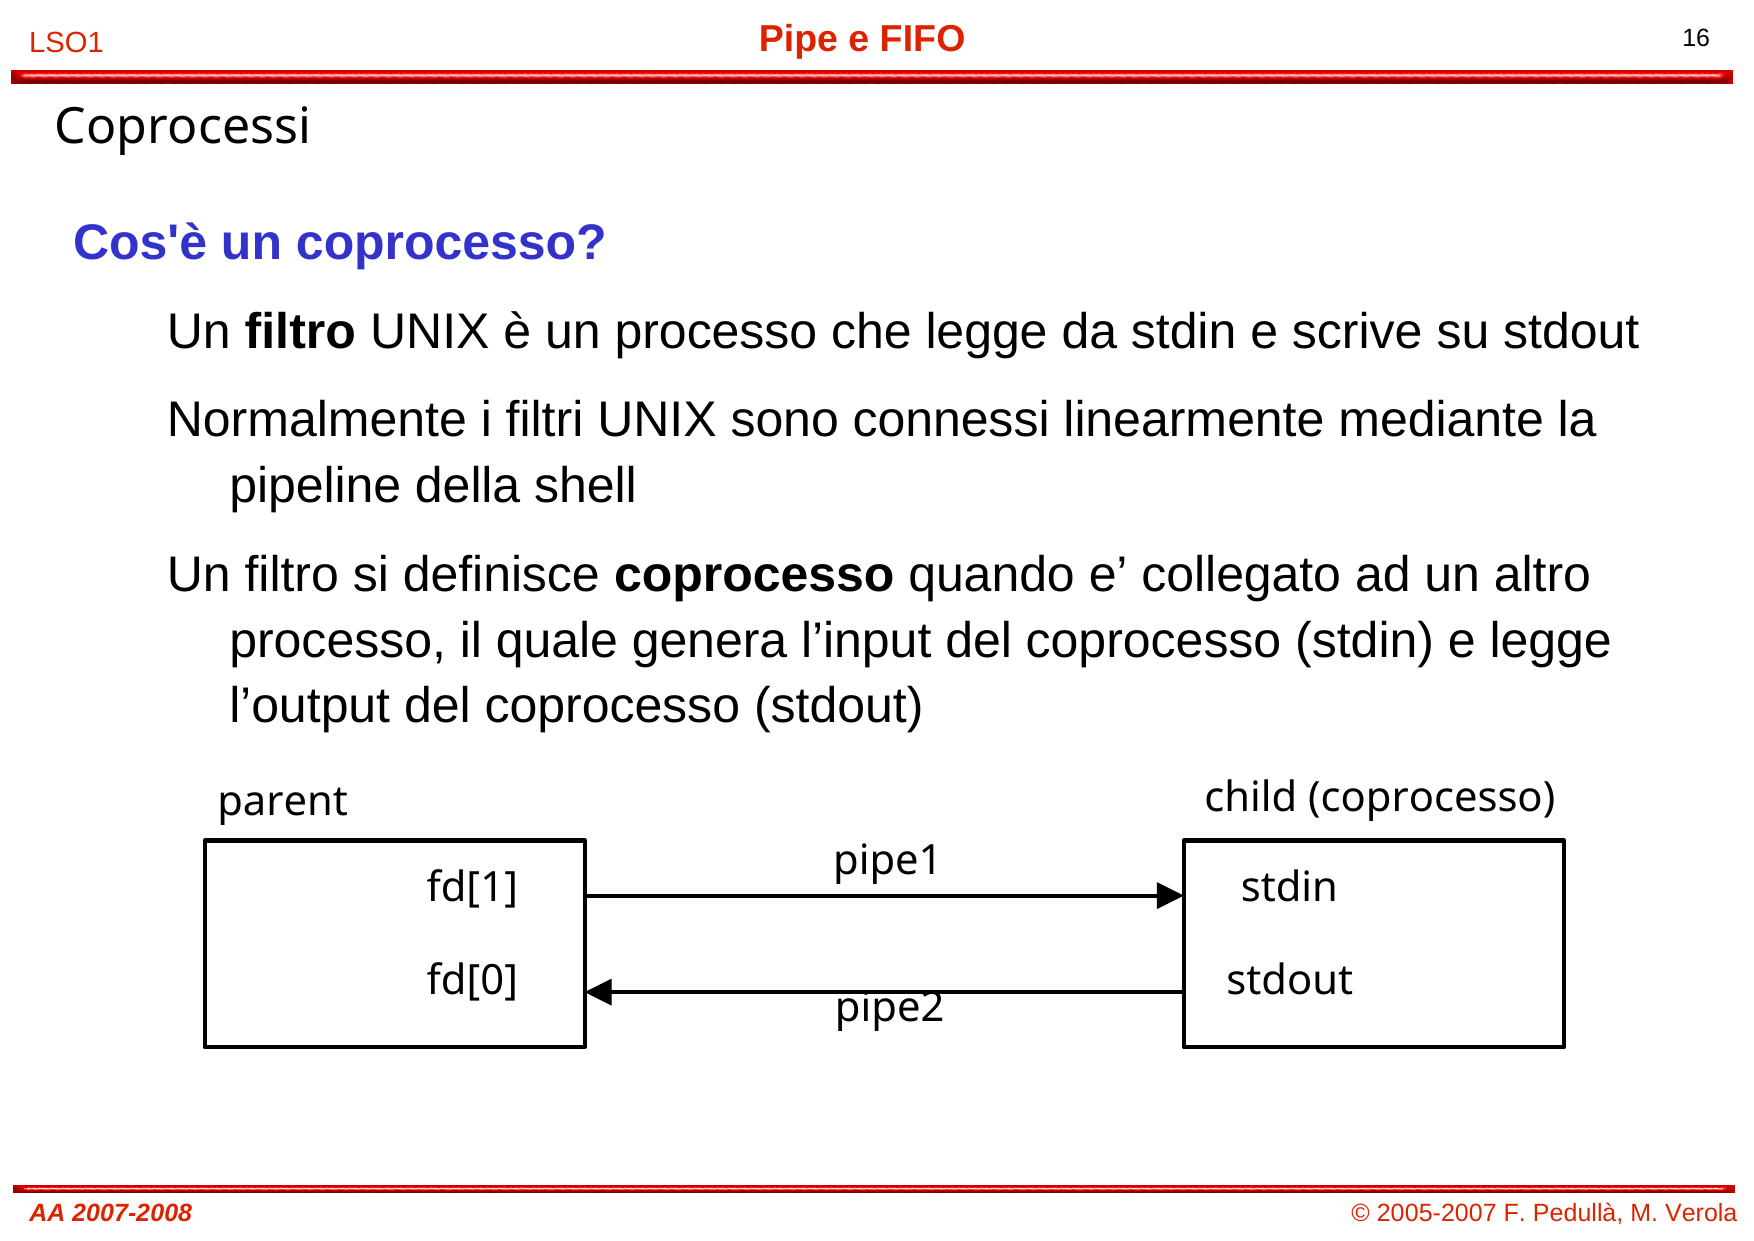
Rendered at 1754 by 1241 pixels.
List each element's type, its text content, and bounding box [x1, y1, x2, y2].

picture [11, 70, 1733, 84]
text_box fd[1] [398, 854, 547, 936]
text_box stdin [1214, 854, 1365, 936]
text_box parent [190, 768, 376, 850]
list Cos'è un coprocesso? Un filtro UNIX è un processo che legge da stdin e scrive su stdout Normalmente i filtri UNIX sono connessi linearmente mediante la pipeline della shell Un filtro si definisce coprocesso quando e’ collegato ad un altro processo, il quale genera l’input del coprocesso (stdin) e legge l’output del coprocesso (stdout) [58, 206, 1696, 766]
text_box stdout [1197, 947, 1382, 1029]
title Coprocessi [40, 78, 1714, 174]
text_box pipe2 [808, 974, 972, 1056]
text_box child (coprocesso) [1192, 764, 1567, 846]
picture [13, 1185, 1735, 1193]
text_box fd[0] [394, 947, 550, 1029]
text_box pipe1 [806, 827, 970, 909]
